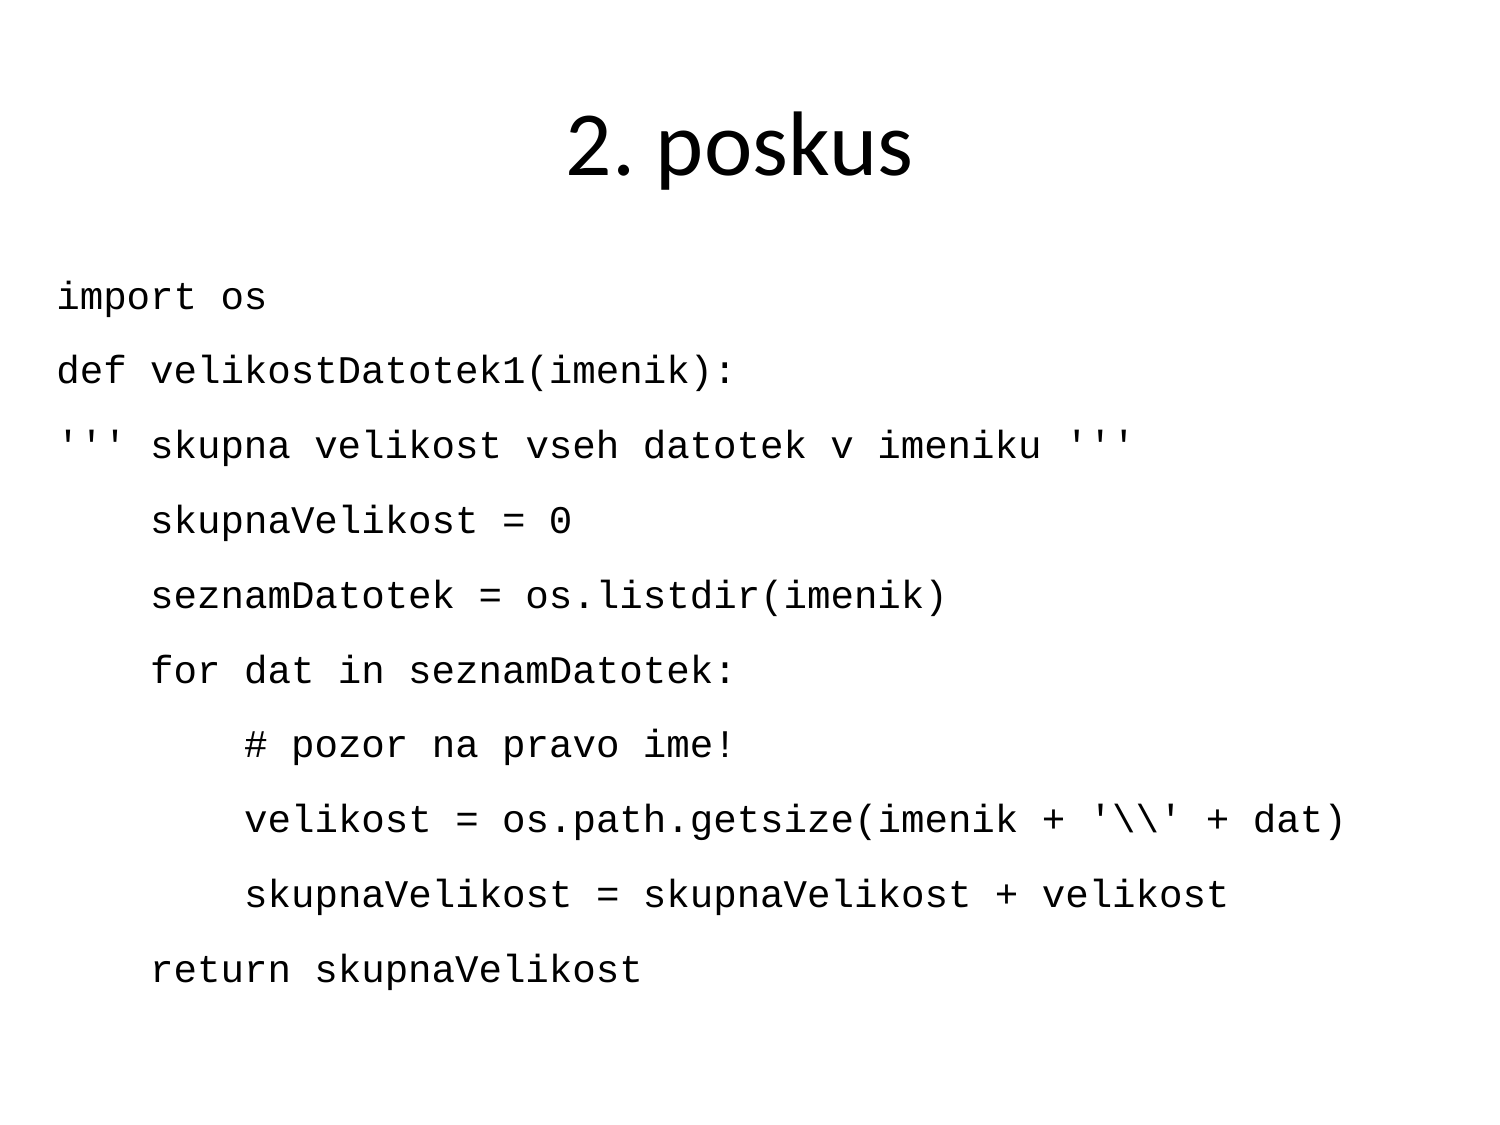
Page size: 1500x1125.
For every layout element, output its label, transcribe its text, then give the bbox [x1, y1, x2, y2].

list import os def velikostDatotek1(imenik): ''' skupna velikost vseh datotek v imeniku ''' skupnaVelikost = 0 seznamDatotek = os.listdir(imenik) for dat in seznamDatotek: # pozor na pravo ime! velikost = os.path.getsize(imenik + '\\' + dat) skupnaVelikost = skupnaVelikost + velikost return skupnaVelikost [41, 262, 1471, 1005]
title 2. poskus [75, 45, 1425, 233]
